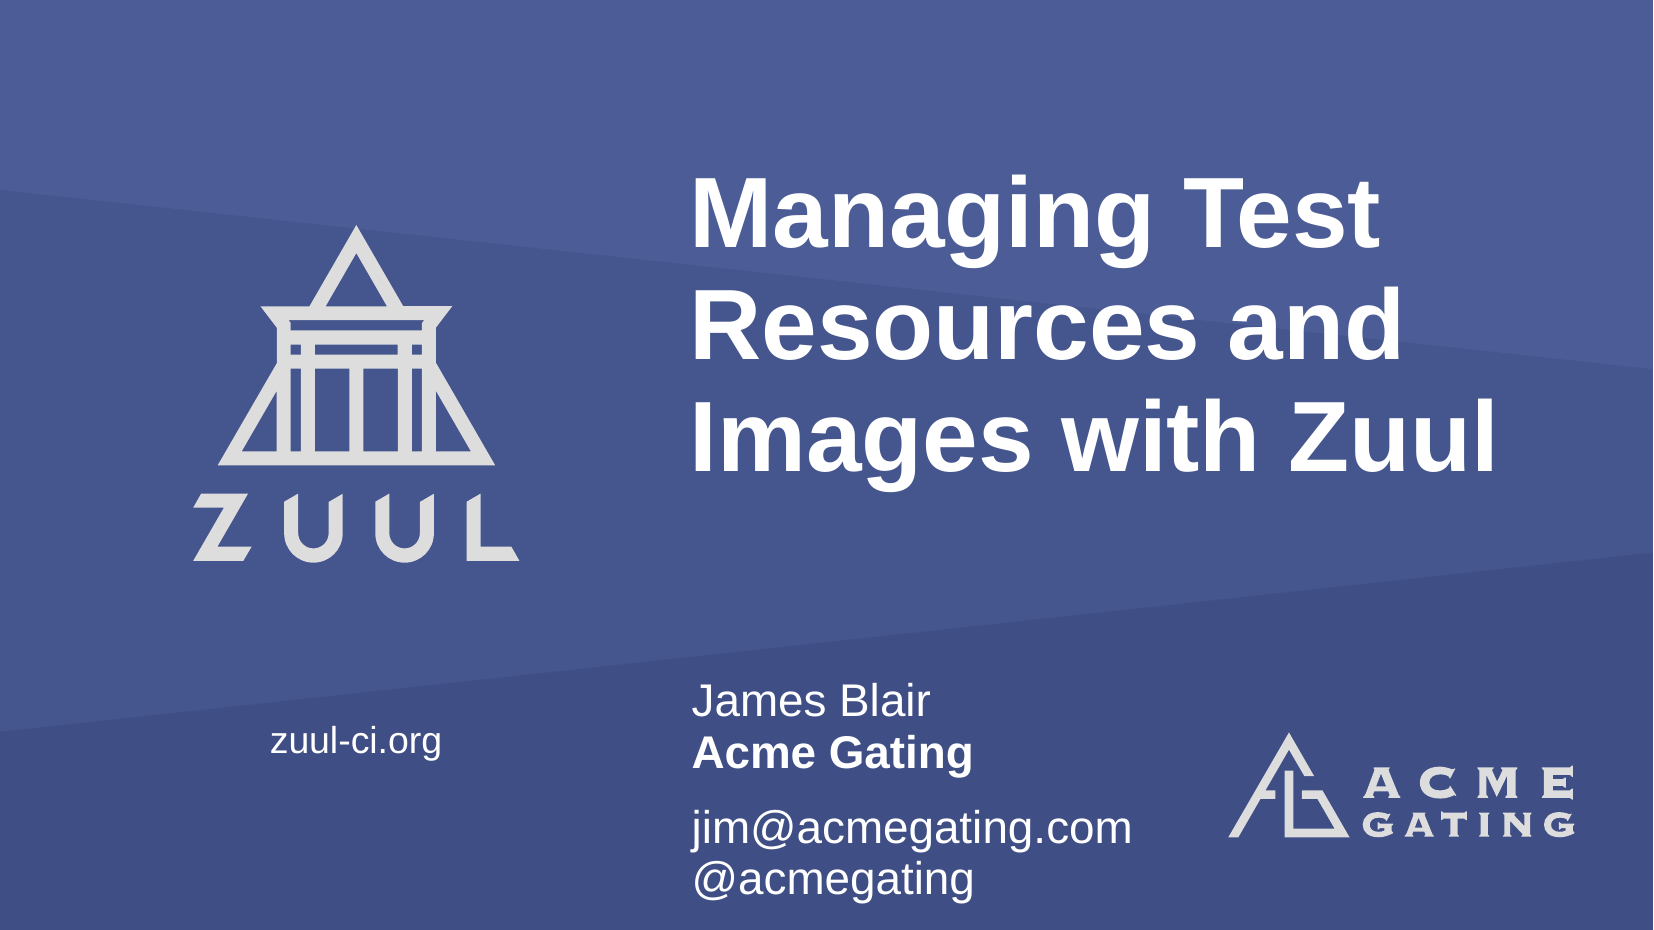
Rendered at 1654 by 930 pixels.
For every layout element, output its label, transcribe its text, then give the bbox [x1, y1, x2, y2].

text_box Managing Test Resources and Images with Zuul [675, 150, 1576, 612]
text_box zuul-ci.org [224, 712, 488, 770]
picture [0, 0, 1653, 930]
text_box James Blair Acme Gating jim@acmegating.com @acmegating [676, 668, 1202, 912]
